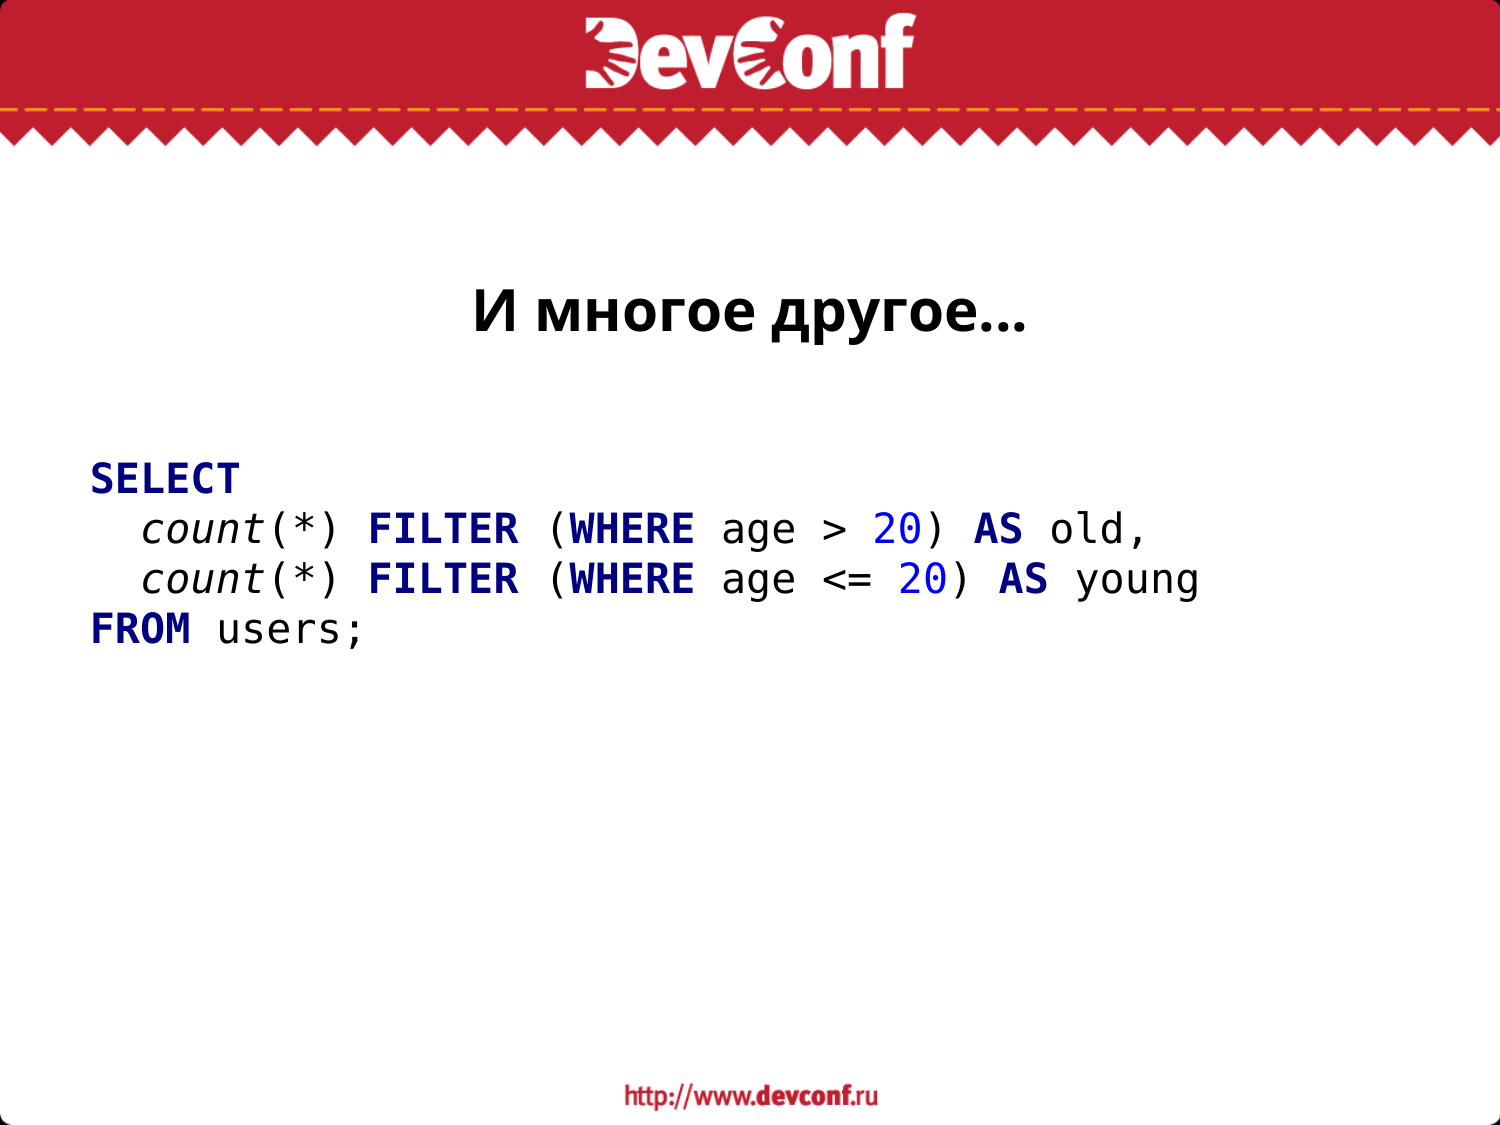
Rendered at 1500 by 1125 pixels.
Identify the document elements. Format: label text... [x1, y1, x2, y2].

picture [0, 0, 1500, 1125]
list SELECT count(*) FILTER (WHERE age > 20) AS old, count(*) FILTER (WHERE age <= 20) AS young FROM users; [75, 444, 1426, 1028]
title И многое другое... [75, 219, 1426, 398]
